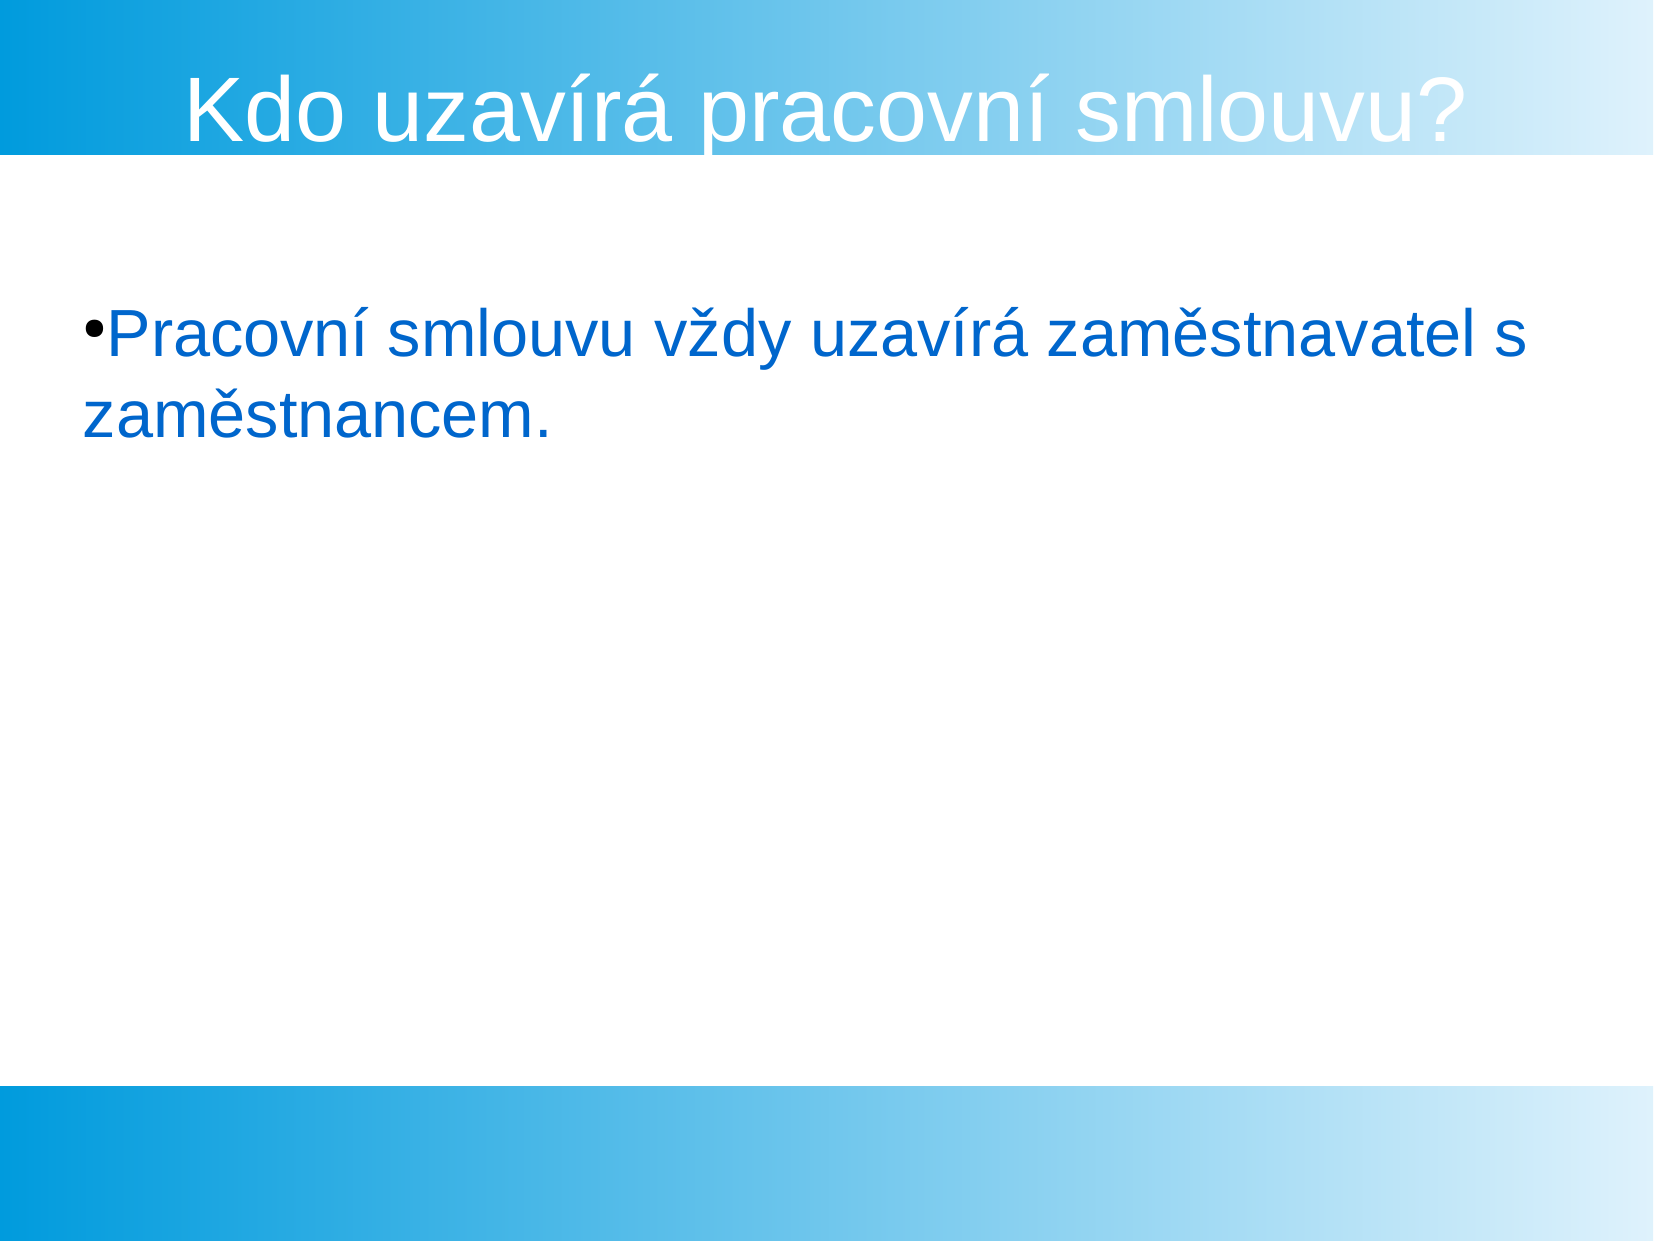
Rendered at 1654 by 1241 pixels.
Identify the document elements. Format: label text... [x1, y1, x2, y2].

list Pracovní smlouvu vždy uzavírá zaměstnavatel s zaměstnancem. [82, 290, 1571, 1010]
title Kdo uzavírá pracovní smlouvu? [82, 49, 1571, 155]
